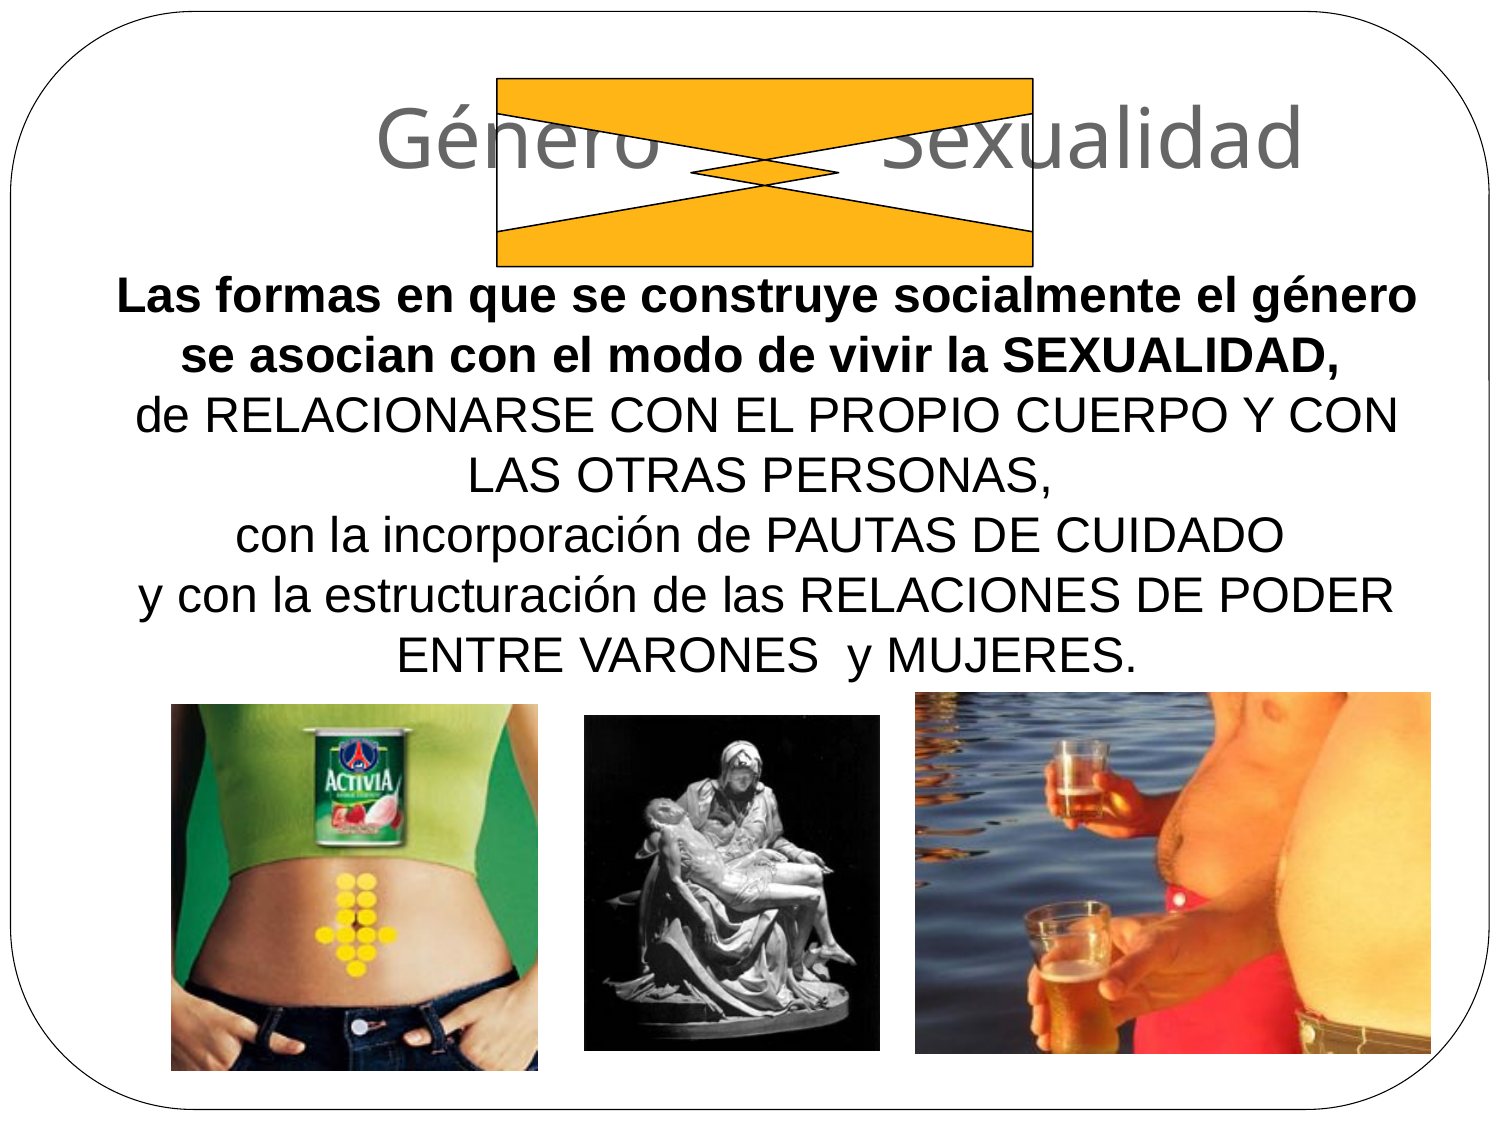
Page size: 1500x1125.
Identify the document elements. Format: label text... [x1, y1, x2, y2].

picture [171, 736, 538, 1071]
text_box [496, 78, 1033, 255]
text_box Las formas en que se construye socialmente el género se asocian con el modo de vivir la SEXUALIDAD, de RELACIONARSE CON EL PROPIO CUERPO Y CON LAS OTRAS PERSONAS, con la incorporación de PAUTAS DE CUIDADO y con la estructuración de las RELACIONES DE PODER ENTRE VARONES y MUJERES. [76, 255, 1459, 736]
title Género Sexualidad [1033, 78, 1415, 232]
title Género Sexualidad [768, 114, 1032, 231]
picture [915, 736, 1431, 1054]
picture [584, 736, 880, 1051]
title Género Sexualidad [497, 114, 761, 231]
title Género Sexualidad [266, 78, 496, 232]
